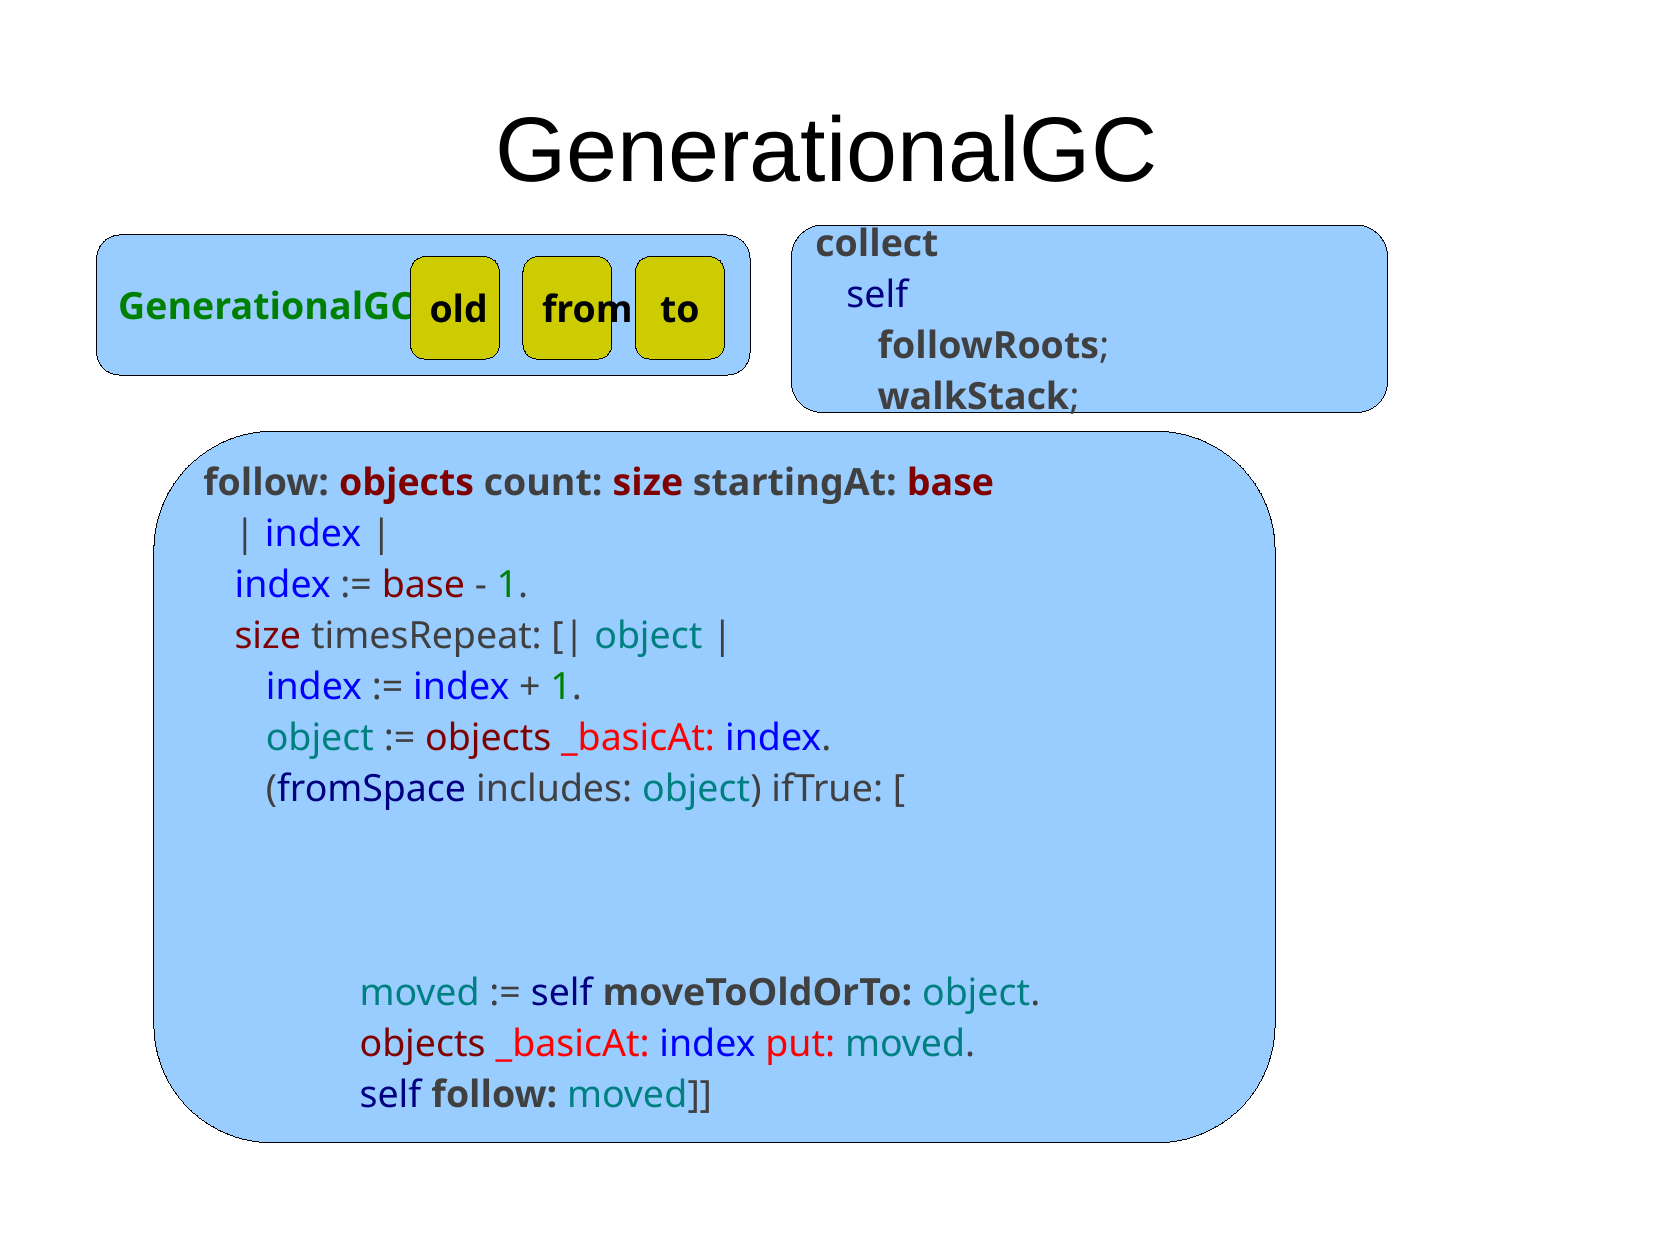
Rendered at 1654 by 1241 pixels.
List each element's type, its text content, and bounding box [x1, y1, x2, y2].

text_box GenerationalGC [96, 234, 751, 376]
text_box follow: objects count: size startingAt: base | index | index := base - 1. size timesRepeat: [| object | index := index + 1. object := objects _basicAt: index. (fromSpace includes: object) ifTrue: [ object _isProxy ifTrue: [objects _basicAt: index put: object _proxee] ifFalse: [| moved | moved := self moveToOldOrTo: object. objects _basicAt: index put: moved. self follow: moved]] [153, 431, 1276, 1143]
text_box GenerationalGC [143, 91, 1511, 209]
text_box collect self followRoots; walkStack; [791, 225, 1388, 413]
text_box old [410, 256, 500, 360]
text_box to [635, 256, 725, 360]
text_box from [522, 256, 612, 360]
